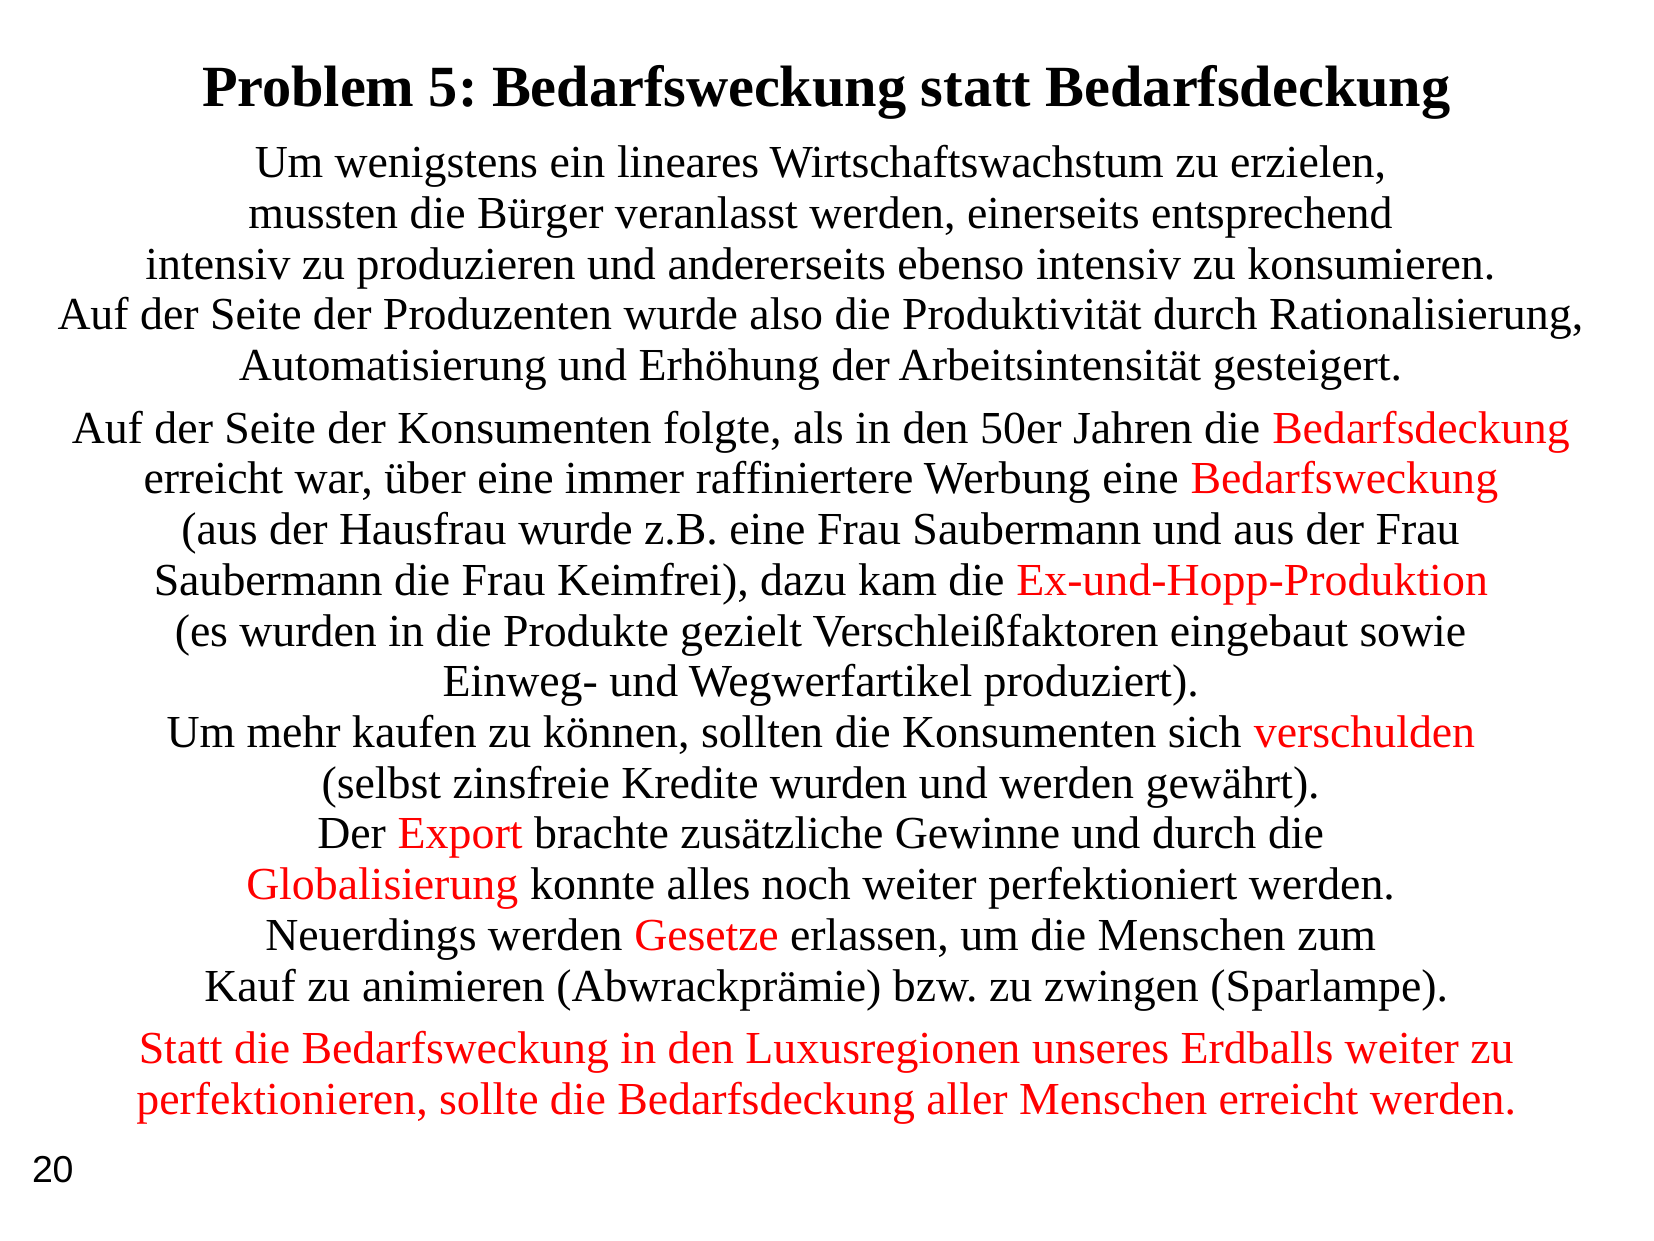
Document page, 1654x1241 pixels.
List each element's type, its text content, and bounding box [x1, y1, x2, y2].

text_box <Nummer> [17, 1140, 235, 1211]
text_box Problem 5: Bedarfsweckung statt Bedarfsdeckung Um wenigstens ein lineares Wirtschaftswachstum zu erzielen, mussten die Bürger veranlasst werden, einerseits entsprechend intensiv zu produzieren und andererseits ebenso intensiv zu konsumieren. Auf der Seite der Produzenten wurde also die Produktivität durch Rationalisierung, Automatisierung und Erhöhung der Arbeitsintensität gesteigert. Auf der Seite der Konsumenten folgte, als in den 50er Jahren die Bedarfsdeckung erreicht war, über eine immer raffiniertere Werbung eine Bedarfsweckung (aus der Hausfrau wurde z.B. eine Frau Saubermann und aus der Frau Saubermann die Frau Keimfrei), dazu kam die Ex-und-Hopp-Produktion (es wurden in die Produkte gezielt Verschleißfaktoren eingebaut sowie Einweg- und Wegwerfartikel produziert). Um mehr kaufen zu können, sollten die Konsumenten sich verschulden (selbst zinsfreie Kredite wurden und werden gewährt). Der Export brachte zusätzliche Gewinne und durch die Globalisierung konnte alles noch weiter perfektioniert werden. Neuerdings werden Gesetze erlassen, um die Menschen zum Kauf zu animieren (Abwrackprämie) bzw. zu zwingen (Sparlampe). Statt die Bedarfsweckung in den Luxusregionen unseres Erdballs weiter zu perfektionieren, sollte die Bedarfsdeckung aller Menschen erreicht werden. [42, 47, 1611, 1132]
